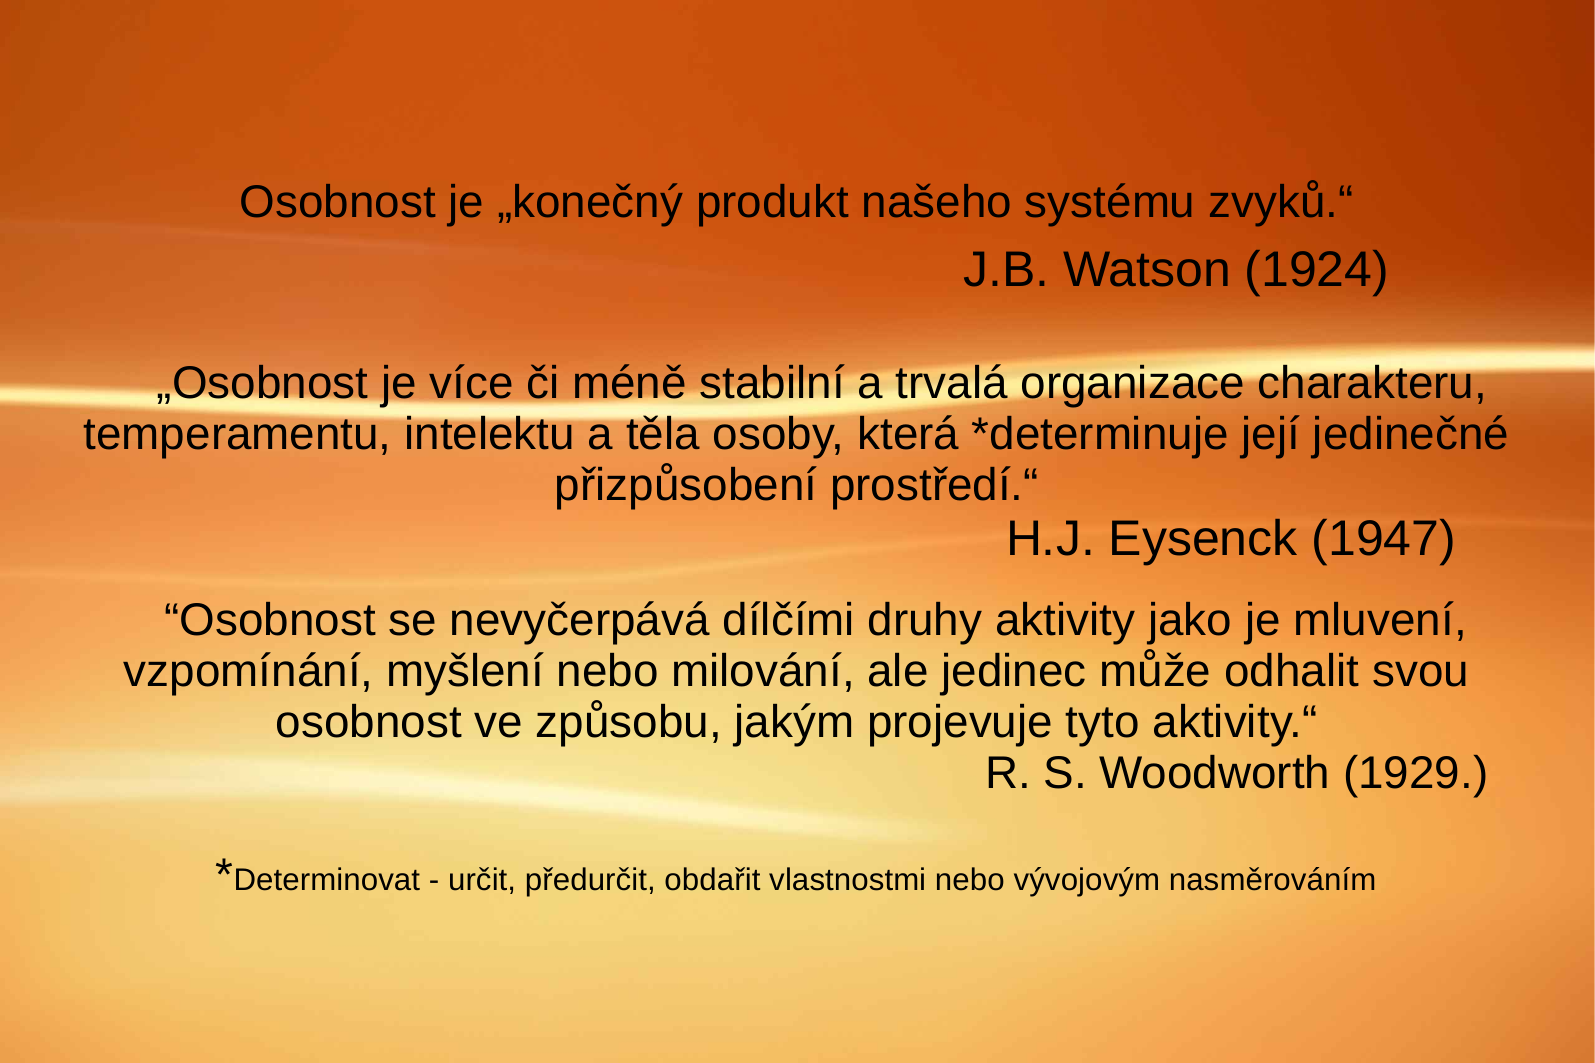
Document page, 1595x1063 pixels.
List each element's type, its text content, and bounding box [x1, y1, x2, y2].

text_box Osobnost je „konečný produkt našeho systému zvyků.“ J.B. Watson (1924) „Osobnost je více či méně stabilní a trvalá organizace charakteru, temperamentu, intelektu a těla osoby, která *determinuje její jedinečné přizpůsobení prostředí.“ H.J. Eysenck (1947) “Osobnost se nevyčerpává dílčími druhy aktivity jako je mluvení, vzpomínání, myšlení nebo milování, ale jedinec může odhalit svou osobnost ve způsobu, jakým projevuje tyto aktivity.“ R. S. Woodworth (1929.) *Determinovat - určit, předurčit, obdařit vlastnostmi nebo vývojovým nasměrováním [79, 42, 1515, 951]
